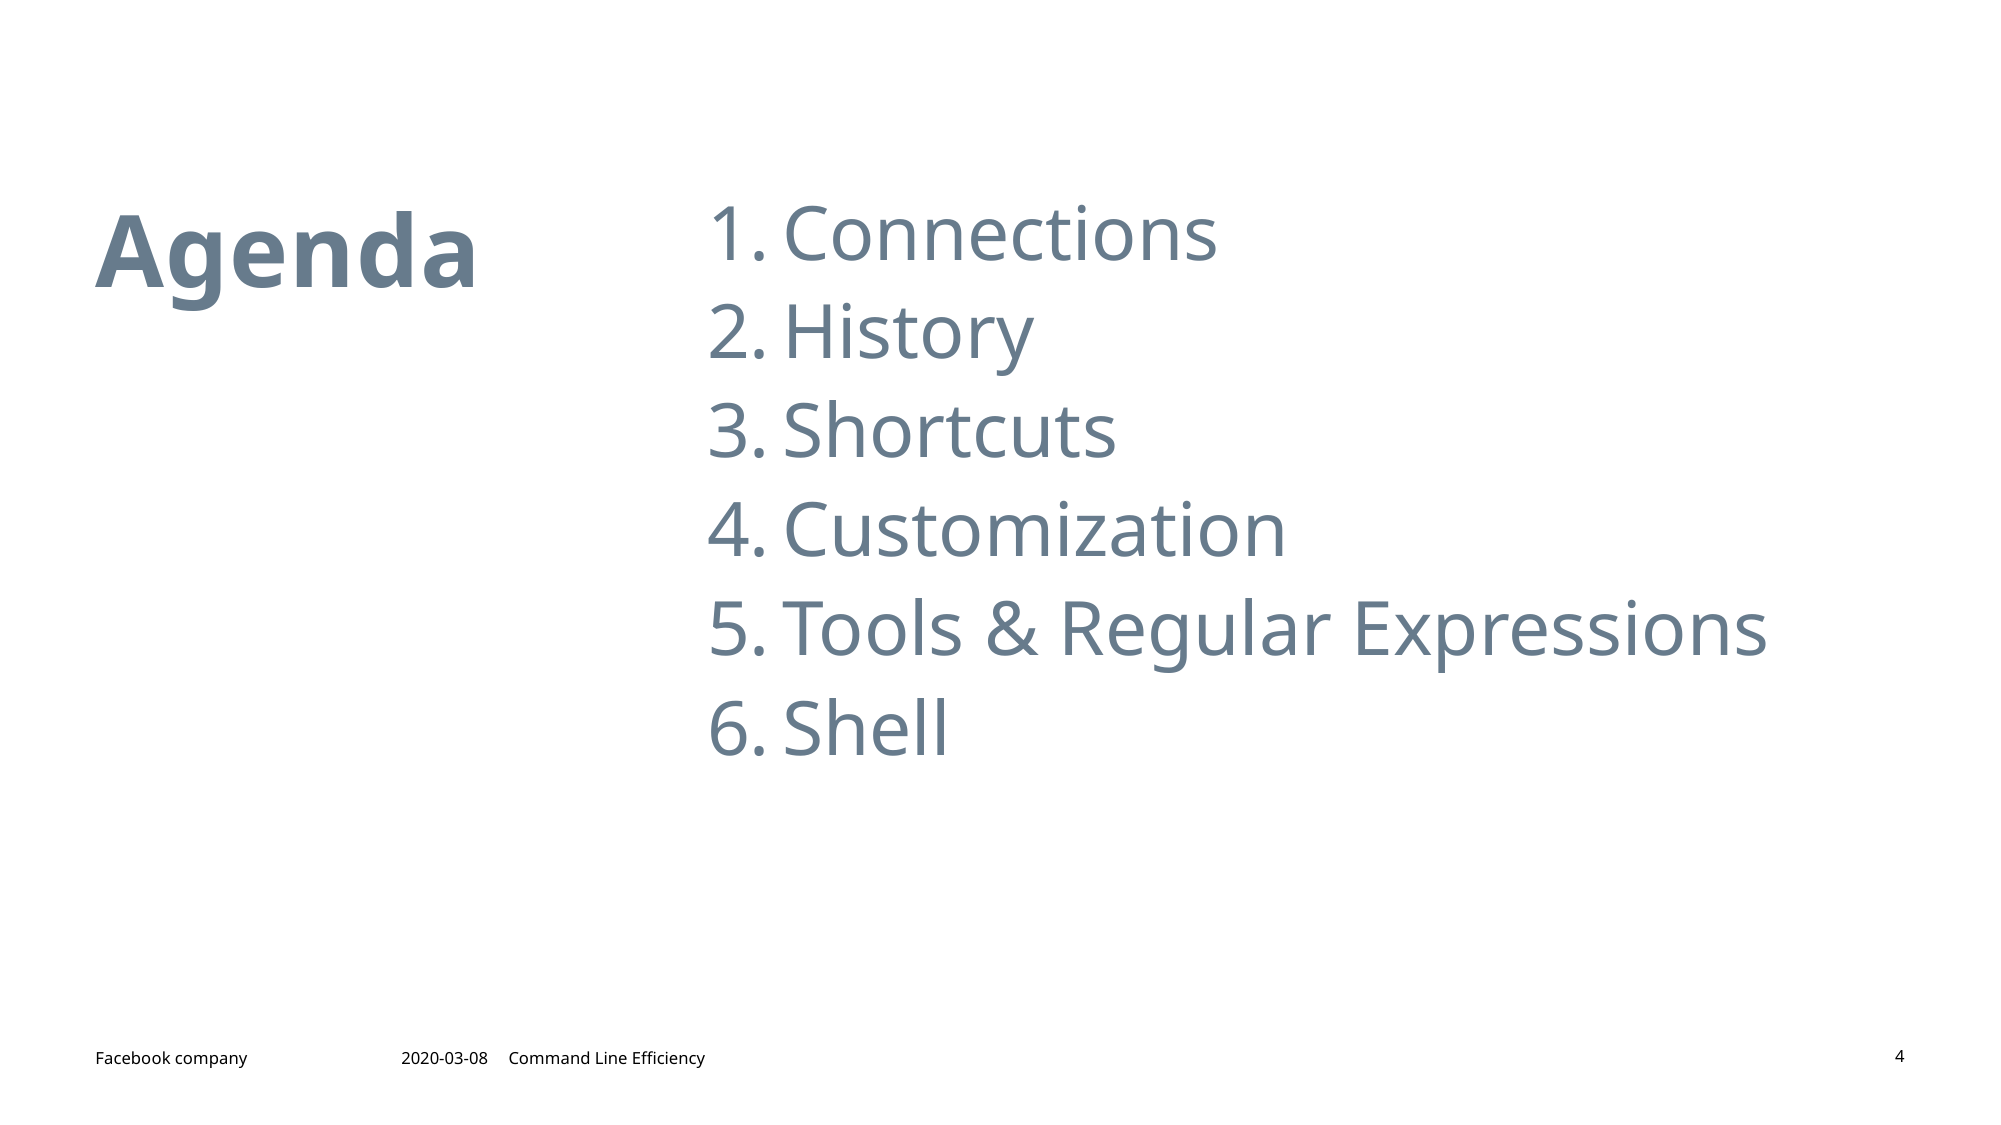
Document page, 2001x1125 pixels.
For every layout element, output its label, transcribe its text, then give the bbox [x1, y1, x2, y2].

list Connections History Shortcuts Customization Tools & Regular Expressions Shell [707, 176, 1905, 1031]
footer Command Line Efficiency [508, 1047, 1294, 1068]
slide_number 2020-03-08 [401, 1047, 508, 1068]
title Agenda [95, 176, 707, 251]
slide_number 35 [1840, 1047, 1905, 1068]
